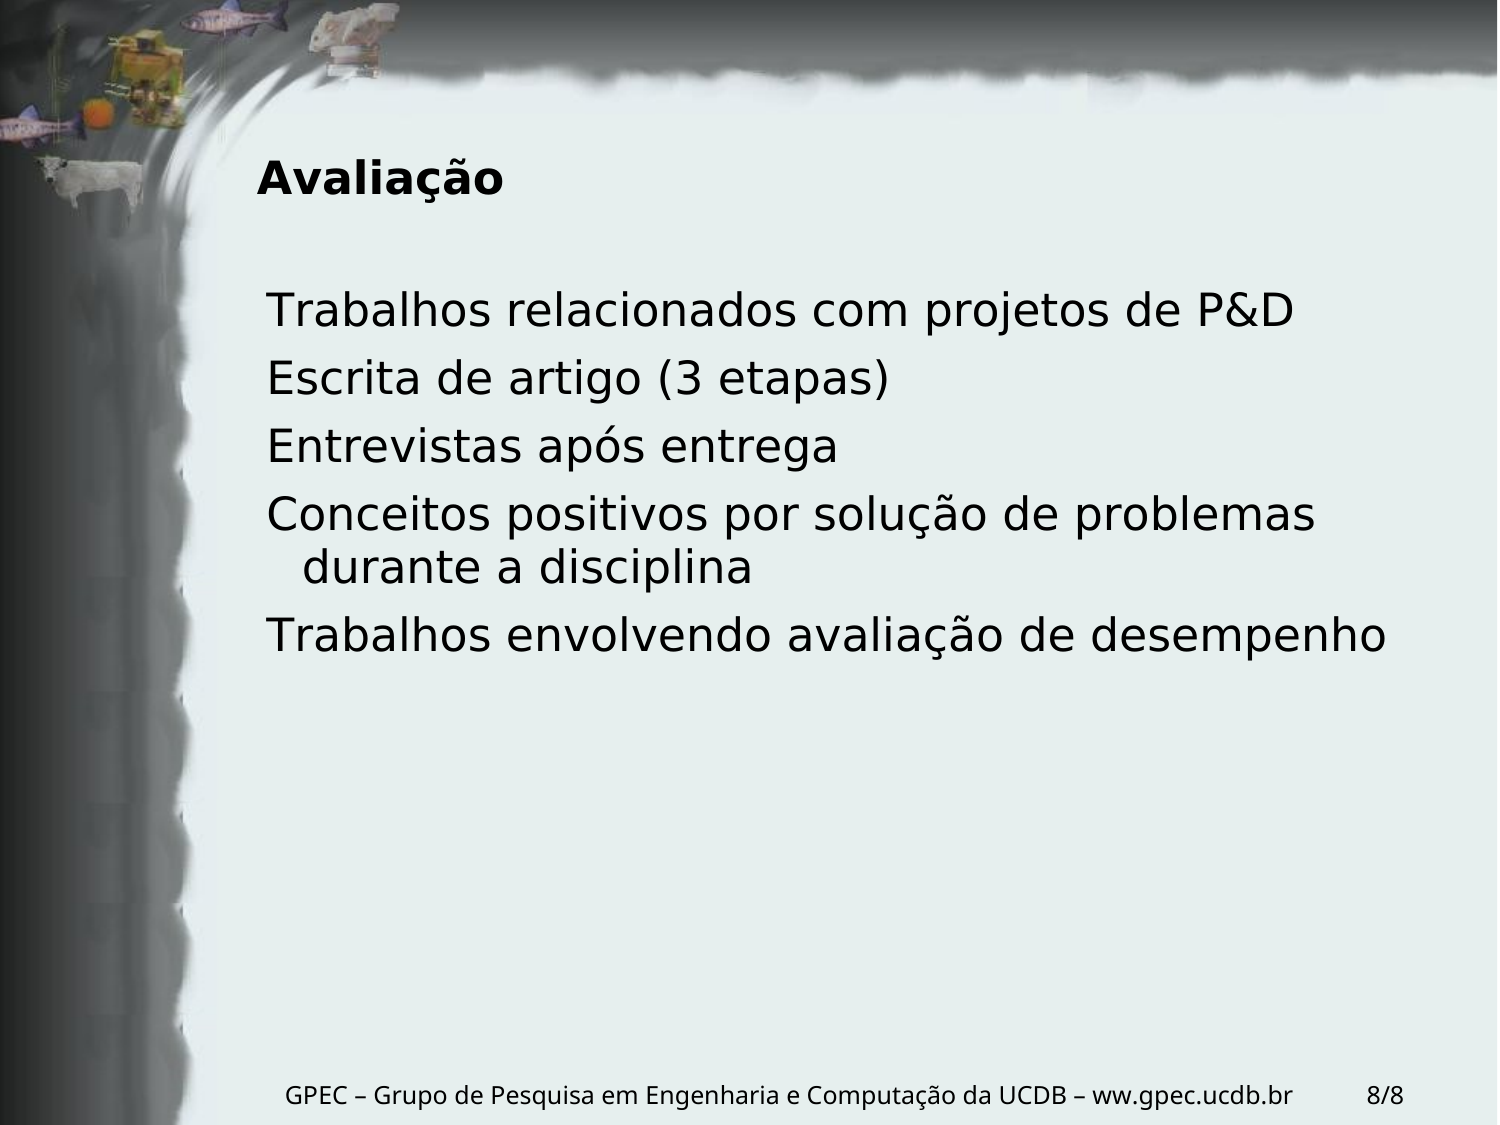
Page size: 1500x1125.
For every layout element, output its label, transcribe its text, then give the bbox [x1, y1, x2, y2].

list Trabalhos relacionados com projetos de P&D Escrita de artigo (3 etapas) Entrevistas após entrega Conceitos positivos por solução de problemas durante a disciplina Trabalhos envolvendo avaliação de desempenho [216, 276, 1416, 724]
title Avaliação [242, 113, 1425, 244]
picture [0, 0, 1498, 1125]
